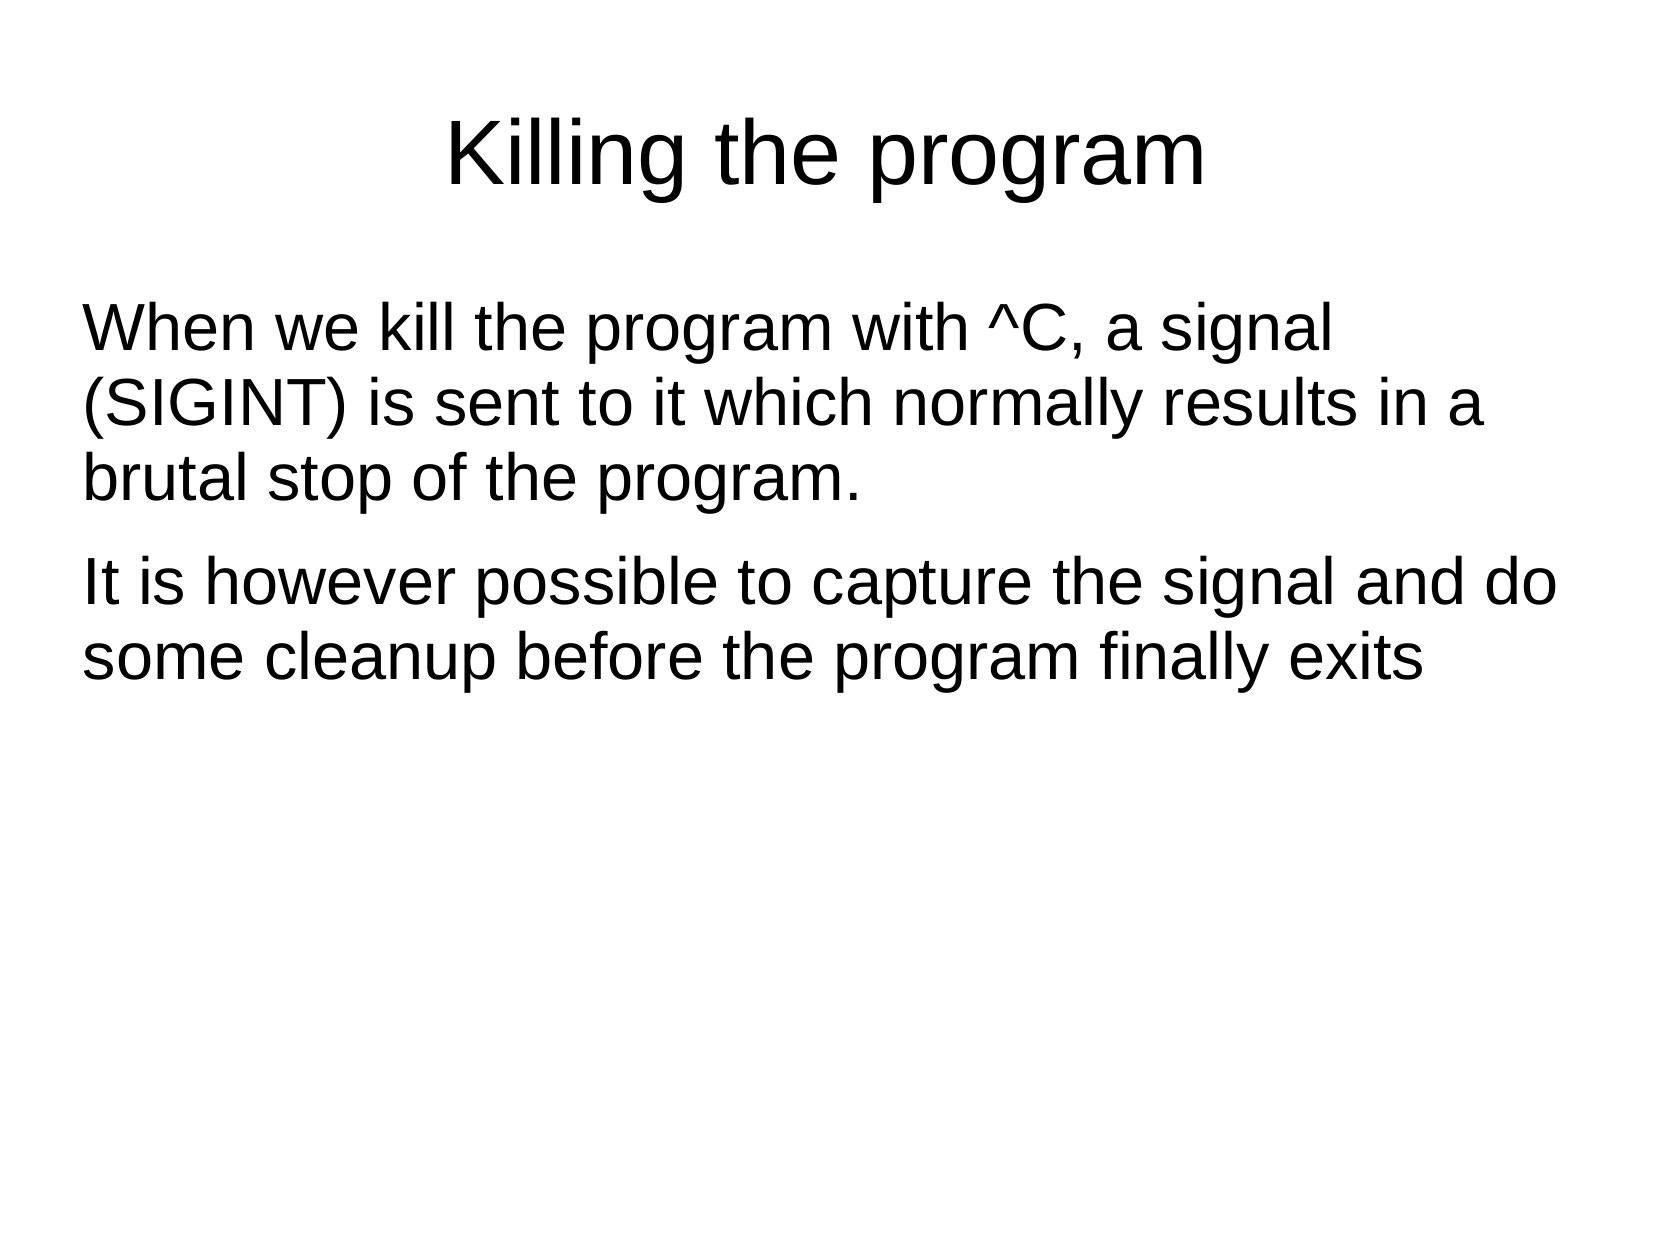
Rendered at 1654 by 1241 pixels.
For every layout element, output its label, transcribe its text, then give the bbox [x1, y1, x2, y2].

list When we kill the program with ^C, a signal (SIGINT) is sent to it which normally results in a brutal stop of the program. It is however possible to capture the signal and do some cleanup before the program finally exits [82, 290, 1571, 1010]
title Killing the program [82, 49, 1571, 257]
